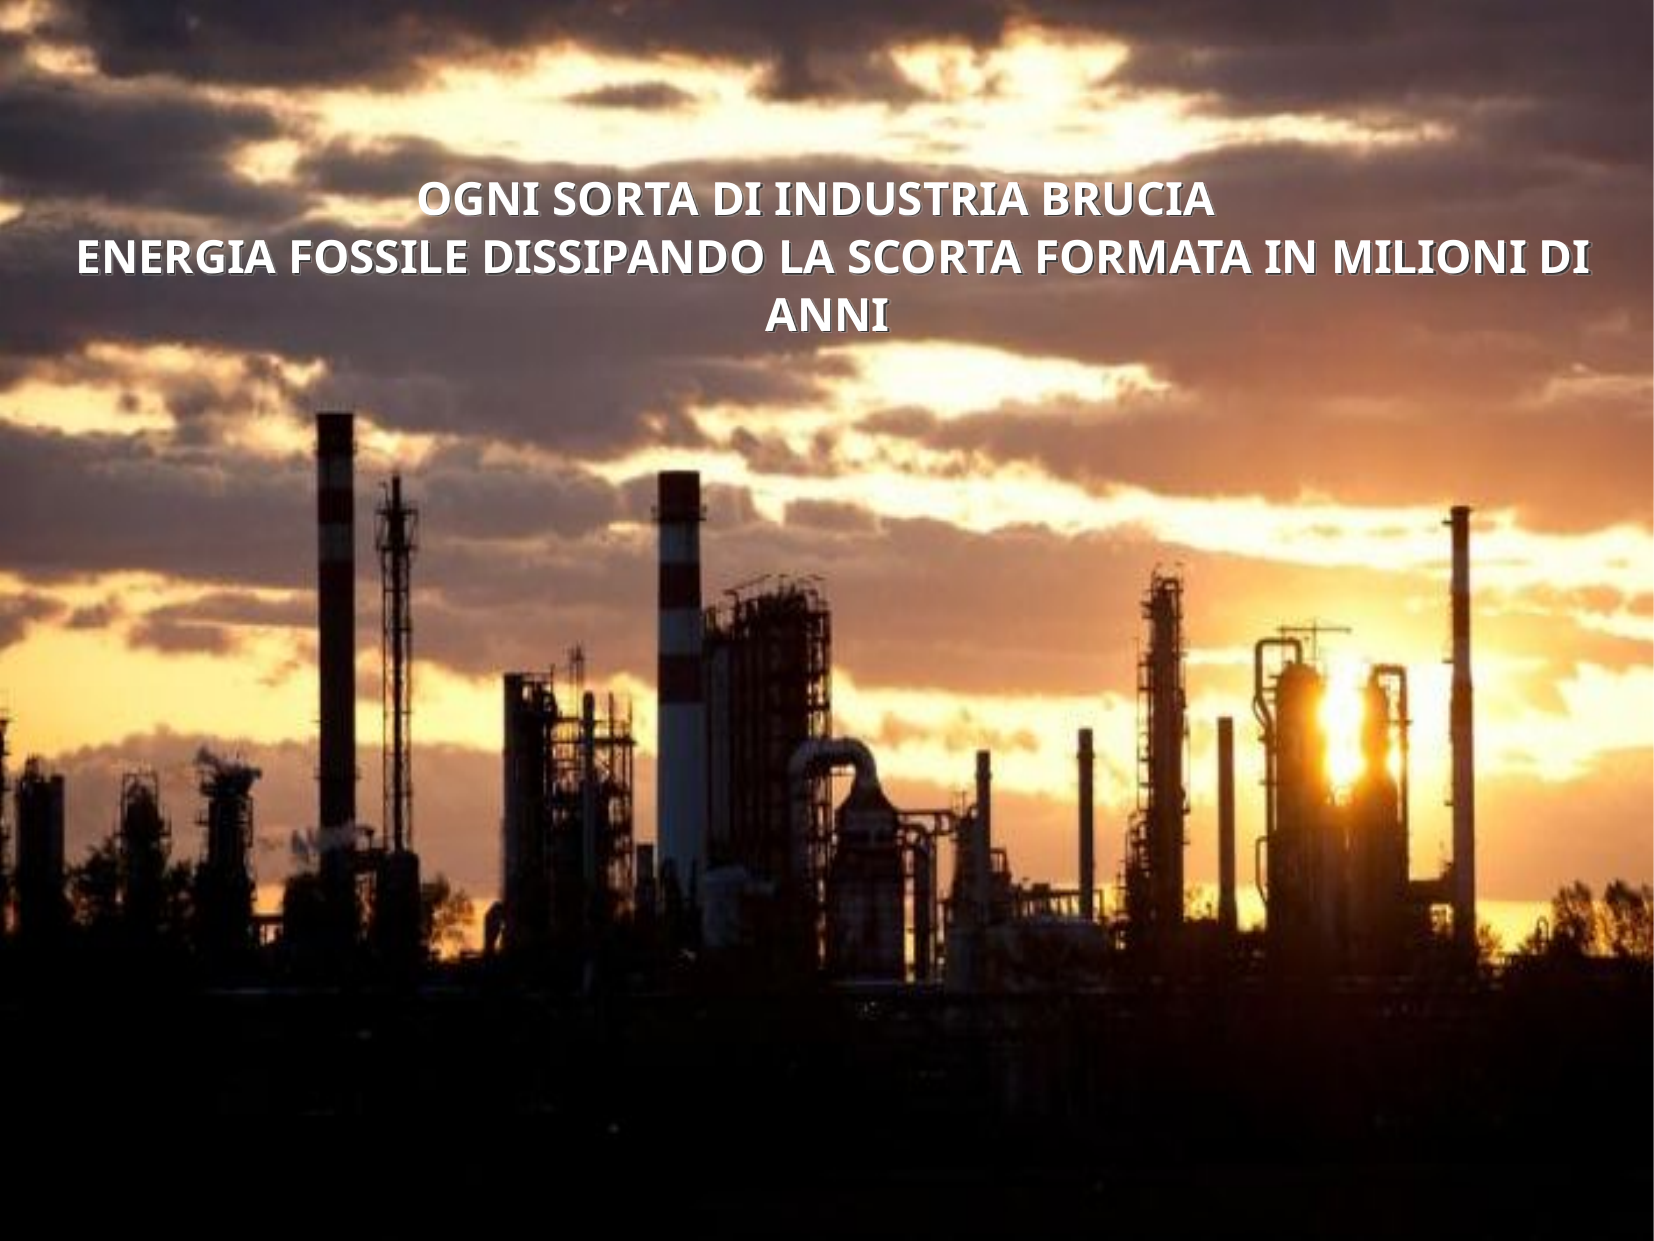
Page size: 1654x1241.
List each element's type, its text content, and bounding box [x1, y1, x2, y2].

text_box OGNI SORTA DI INDUSTRIA BRUCIA ENERGIA FOSSILE DISSIPANDO LA SCORTA FORMATA IN MILIONI DI ANNI [1, 161, 1654, 359]
picture [0, 0, 1654, 1241]
